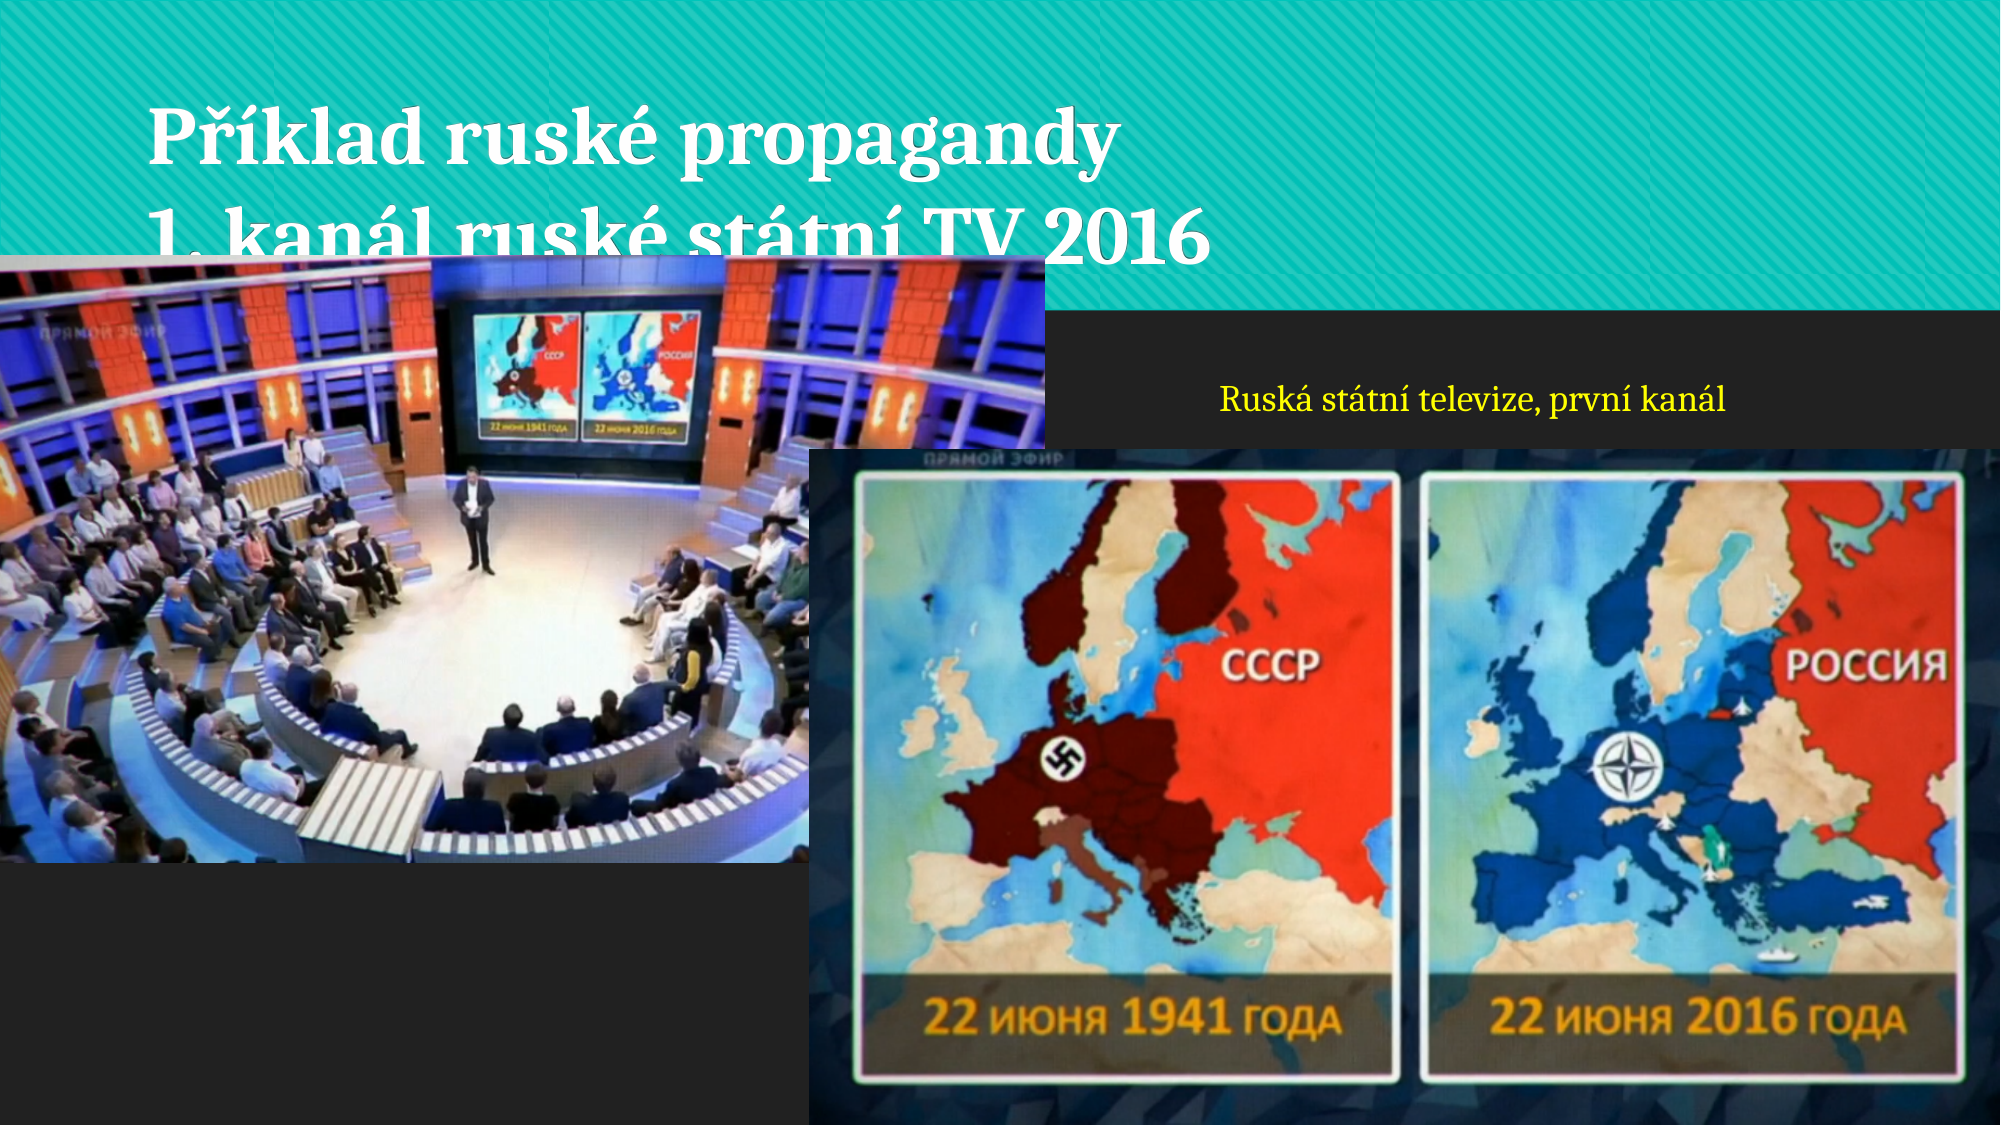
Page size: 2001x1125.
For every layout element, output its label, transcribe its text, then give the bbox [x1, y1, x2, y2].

title Příklad ruské propagandy 1. kanál ruské státní TV 2016 [132, 73, 1868, 233]
text_box Ruská státní televize, první kanál [1204, 366, 1855, 427]
picture [0, 255, 2000, 1125]
